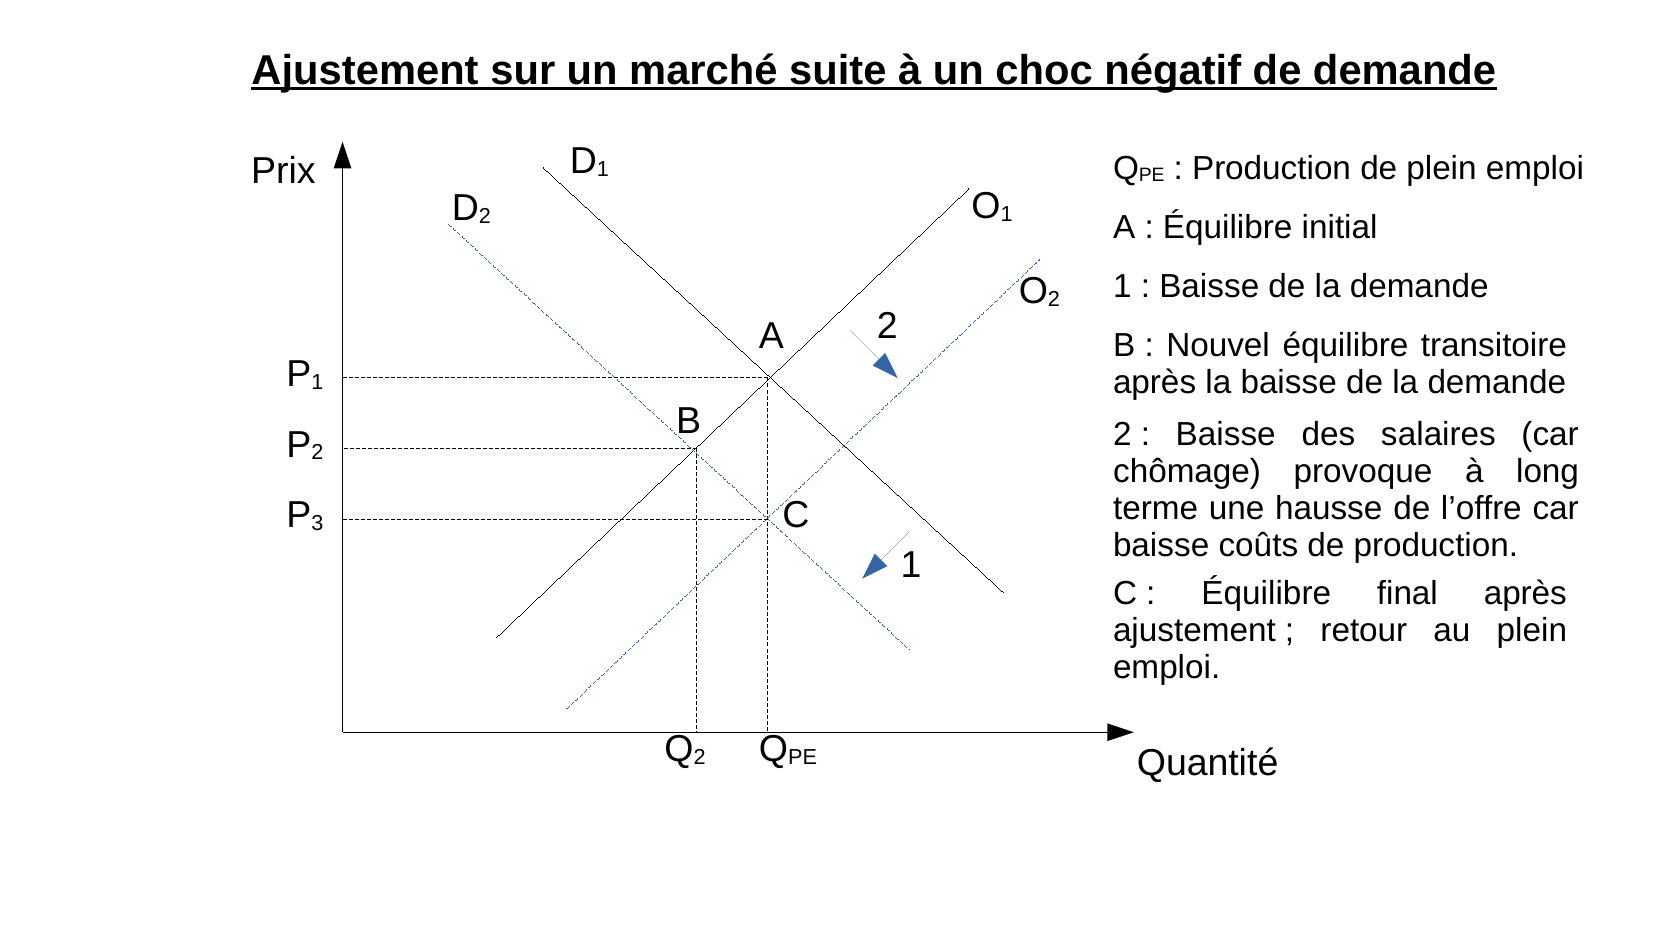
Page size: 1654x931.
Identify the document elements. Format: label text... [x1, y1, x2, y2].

text_box QPE : Production de plein emploi [1098, 141, 1607, 201]
list Ajustement sur un marché suite à un choc négatif de demande [70, 47, 1607, 851]
text_box D2 [437, 179, 532, 237]
text_box P1 [271, 344, 343, 402]
text_box C [767, 486, 863, 544]
text_box QPE [745, 720, 839, 778]
text_box 2 [862, 297, 957, 355]
text_box Quantité [1122, 734, 1323, 792]
text_box B : Nouvel équilibre transitoire après la baisse de la demande [1098, 318, 1583, 407]
text_box 2 : Baisse des salaires (car chômage) provoque à long terme une hausse de l’offre car baisse coûts de production. [1098, 407, 1595, 608]
text_box B [661, 392, 756, 449]
text_box A : Équilibre initial [1098, 201, 1571, 260]
text_box O1 [956, 177, 1052, 234]
text_box 1 [885, 535, 981, 593]
text_box P3 [271, 486, 343, 544]
text_box C : Équilibre final après ajustement ; retour au plein emploi. [1098, 566, 1583, 693]
text_box A [744, 307, 839, 364]
text_box P2 [271, 415, 343, 473]
text_box O2 [1003, 262, 1099, 319]
text_box Prix [236, 141, 331, 199]
text_box Q2 [649, 720, 745, 778]
text_box D1 [555, 132, 650, 189]
text_box 1 : Baisse de la demande [1098, 260, 1571, 318]
